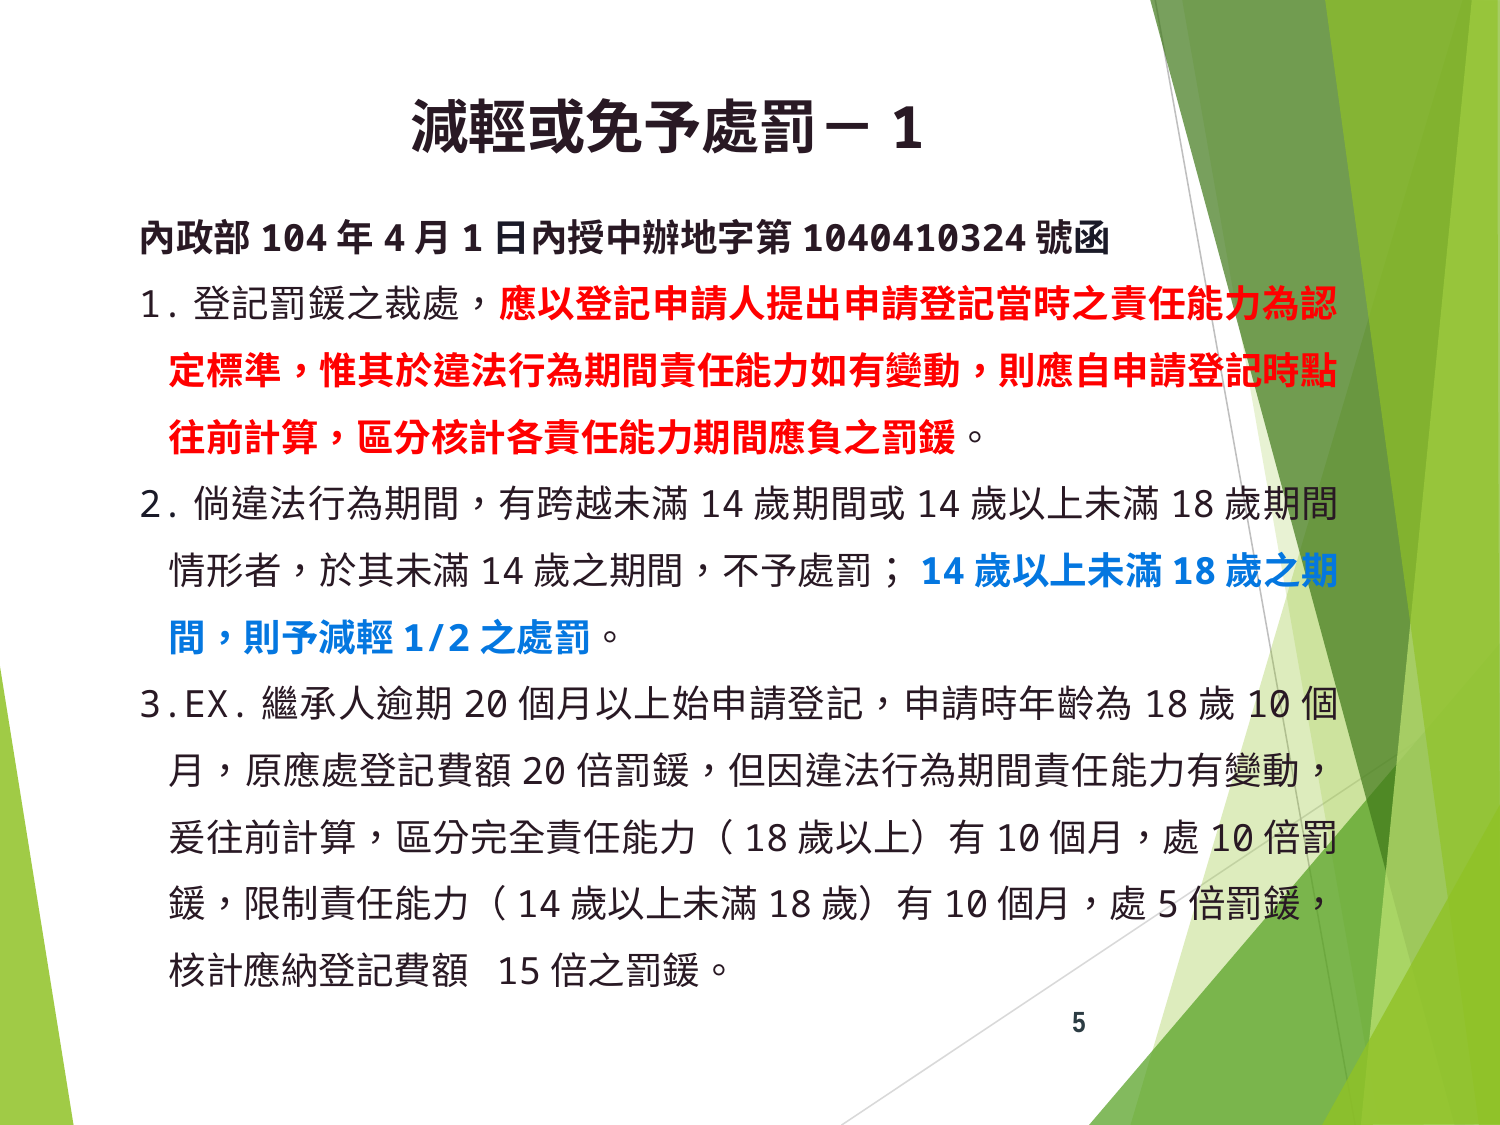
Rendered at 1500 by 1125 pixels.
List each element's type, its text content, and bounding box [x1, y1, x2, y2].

text_box 減輕或免予處罰－1 [395, 82, 948, 169]
text_box 內政部104年4月1日內授中辦地字第1040410324號函 1.登記罰鍰之裁處，應以登記申請人提出申請登記當時之責任能力為認定標準，惟其於違法行為期間責任能力如有變動，則應自申請登記時點往前計算，區分核計各責任能力期間應負之罰鍰。 2.倘違法行為期間，有跨越未滿14歲期間或14歲以上未滿18歲期間情形者，於其未滿14歲之期間，不予處罰；14歲以上未滿18歲之期間，則予減輕1/2之處罰。 3.EX.繼承人逾期20個月以上始申請登記，申請時年齡為18歲10個月，原應處登記費額20倍罰鍰，但因違法行為期間責任能力有變動，爰往前計算，區分完全責任能力（18歲以上）有10個月，處10倍罰鍰，限制責任能力（14歲以上未滿18歲）有10個月，處5倍罰鍰，核計應納登記費額 15倍之罰鍰。 [123, 184, 1354, 1125]
